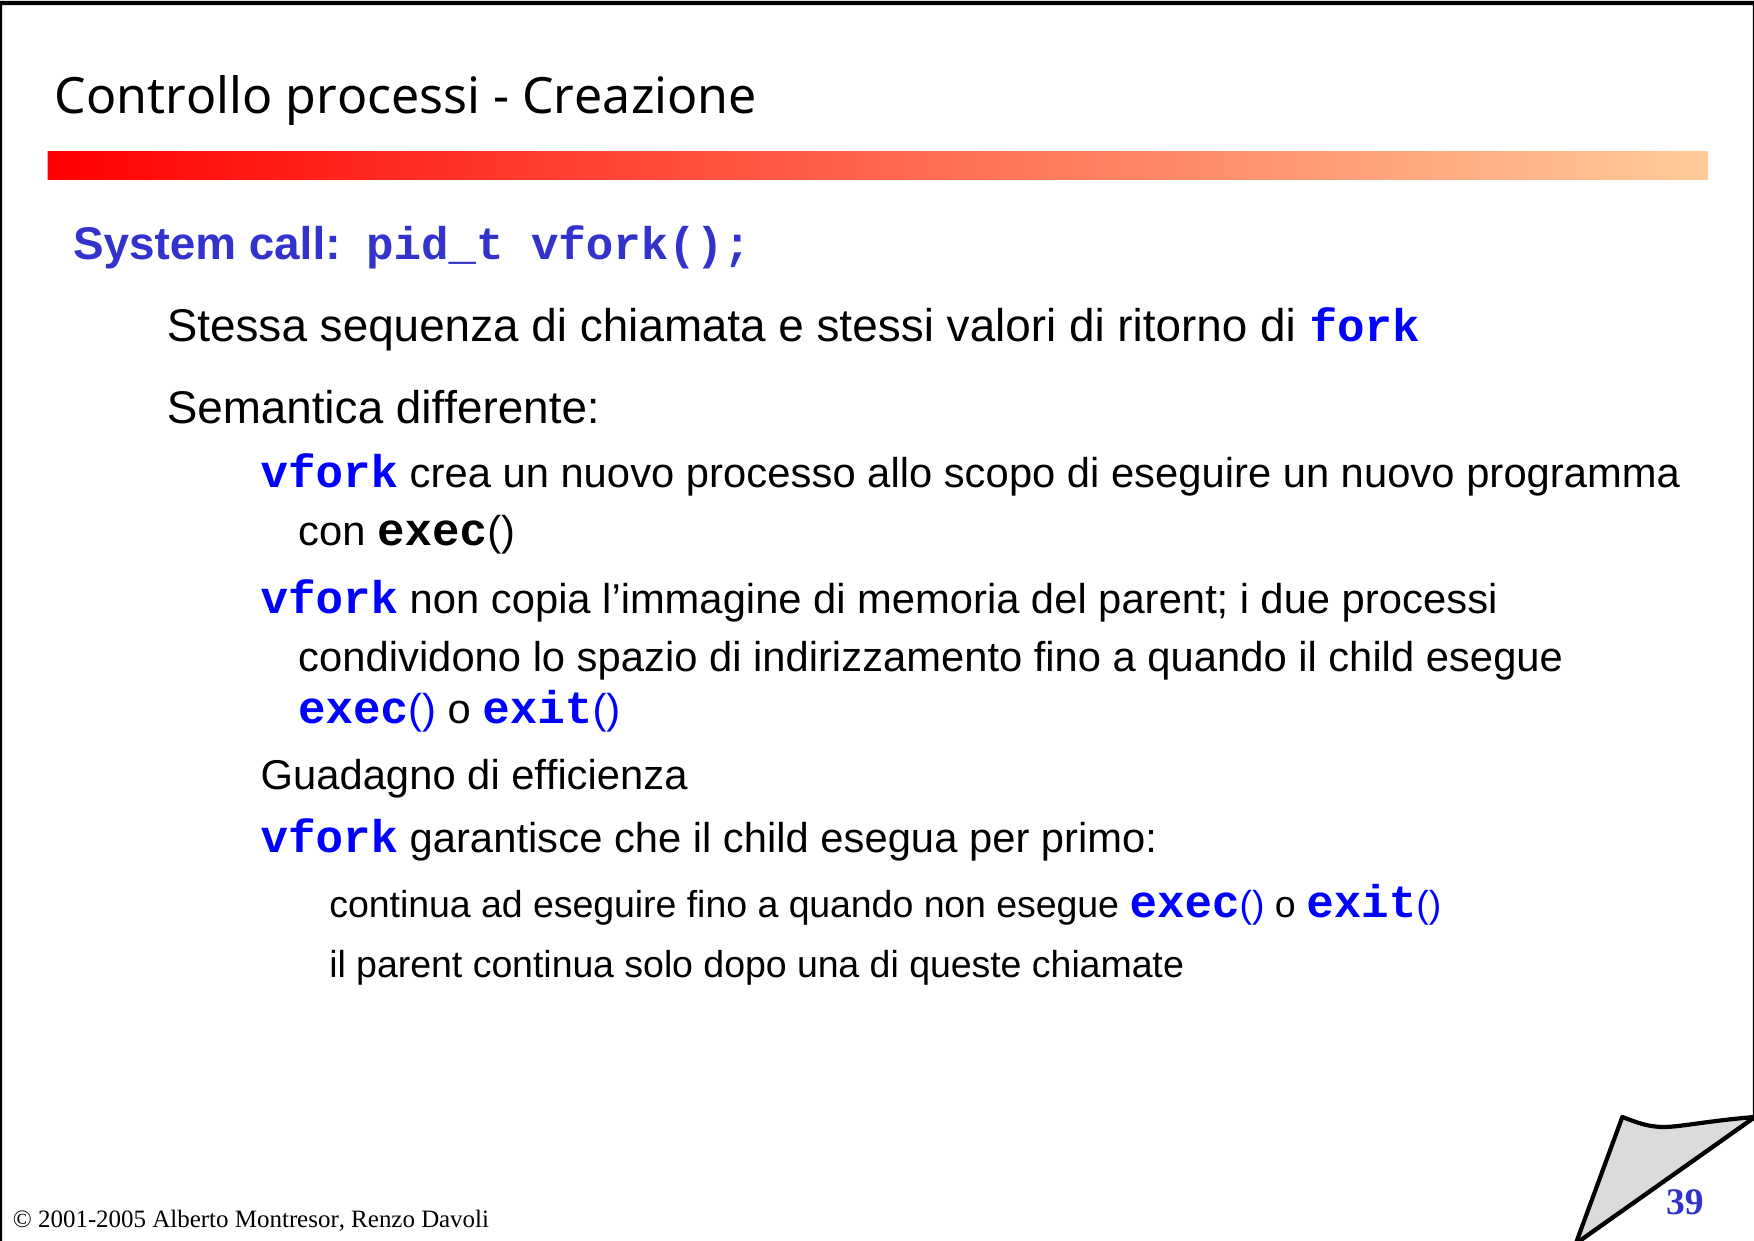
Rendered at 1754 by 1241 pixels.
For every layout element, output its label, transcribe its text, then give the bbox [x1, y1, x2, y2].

list System call: pid_t vfork(); Stessa sequenza di chiamata e stessi valori di ritorno di fork Semantica differente: vfork crea un nuovo processo allo scopo di eseguire un nuovo programma con exec() vfork non copia l’immagine di memoria del parent; i due processi condividono lo spazio di indirizzamento fino a quando il child esegue exec() o exit() Guadagno di efficienza vfork garantisce che il child esegua per primo: continua ad eseguire fino a quando non esegue exec() o exit() il parent continua solo dopo una di queste chiamate [58, 206, 1696, 1187]
title Controllo processi - Creazione [40, 49, 1714, 144]
